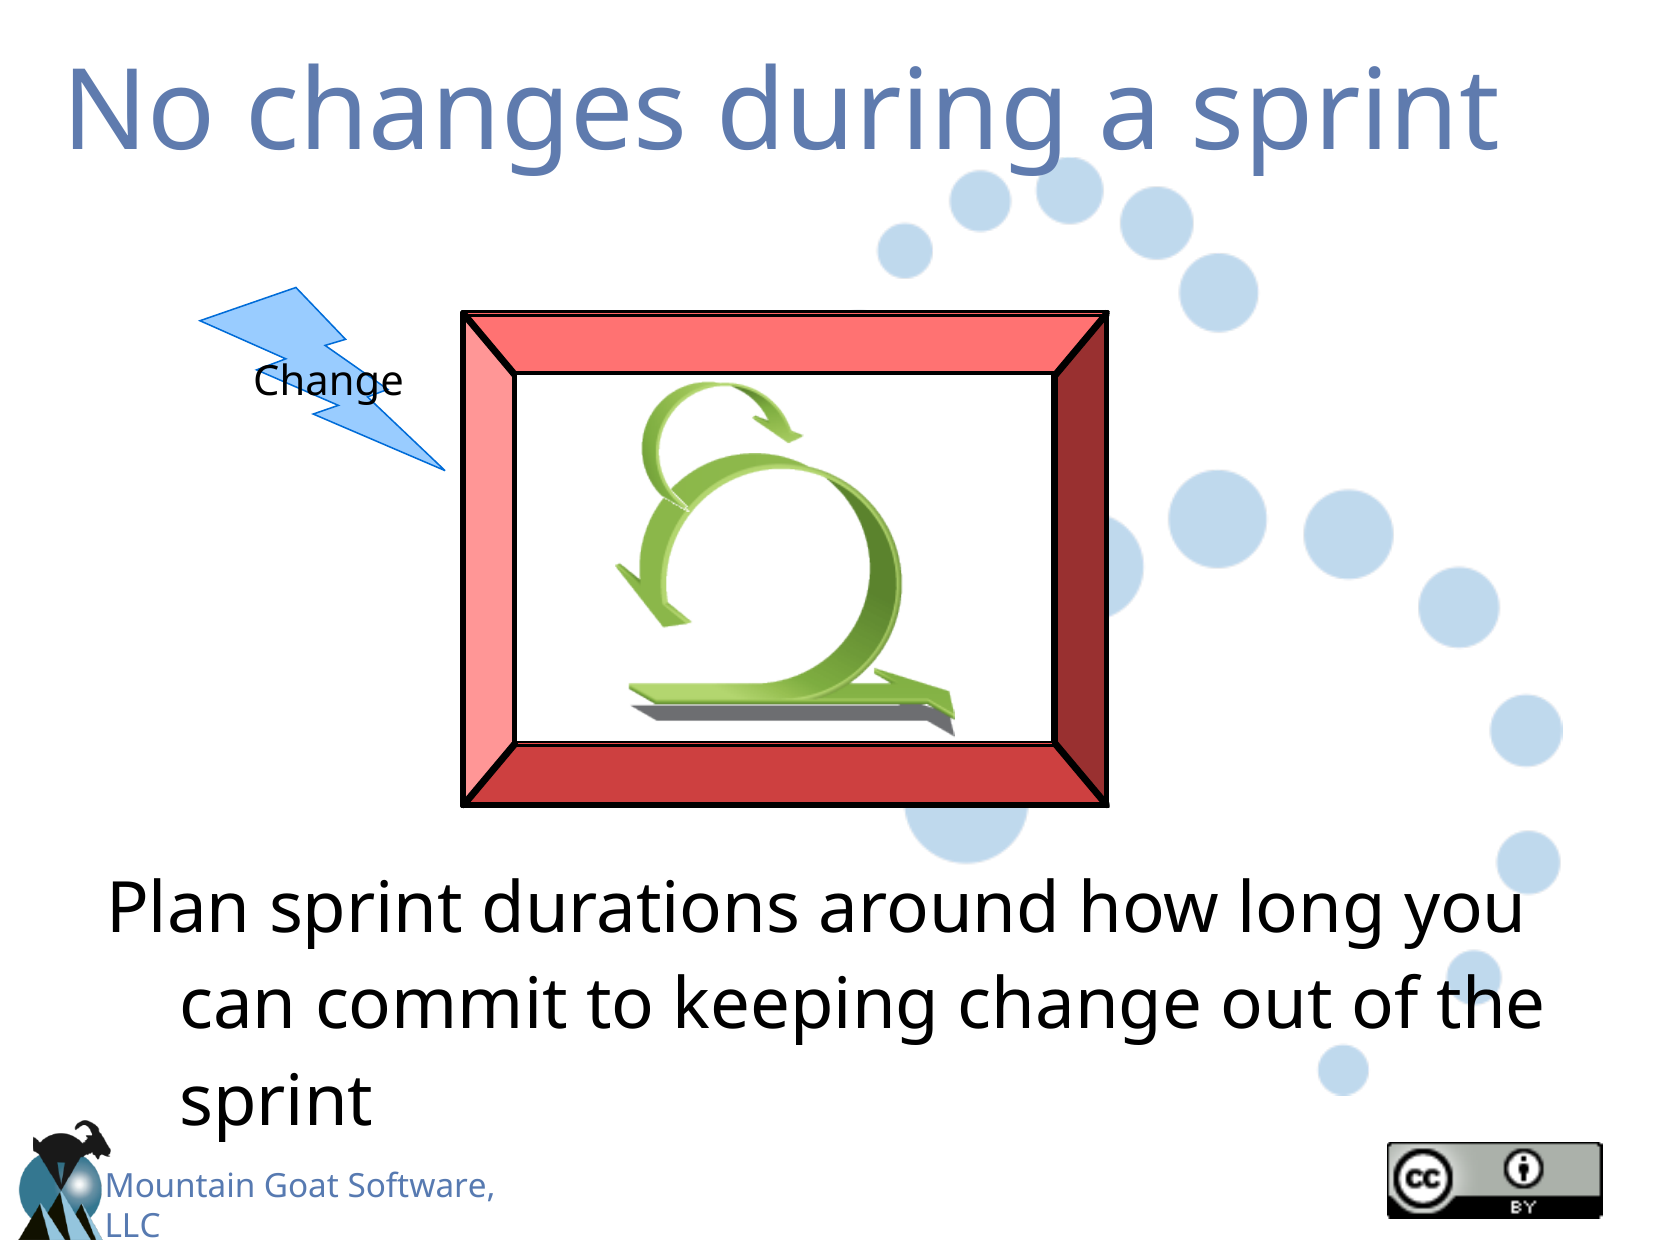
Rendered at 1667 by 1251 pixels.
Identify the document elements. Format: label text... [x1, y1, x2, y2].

text_box Change [360, 375, 372, 392]
list Plan sprint durations around how long you can commit to keeping change out of the sprint [58, 849, 1611, 1111]
title No changes during a sprint [56, 18, 1667, 194]
text_box Change [199, 287, 446, 471]
picture [1387, 1142, 1603, 1219]
picture [458, 194, 1563, 849]
picture [18, 1120, 111, 1240]
text_box Change [286, 375, 298, 388]
text_box [516, 374, 1053, 742]
